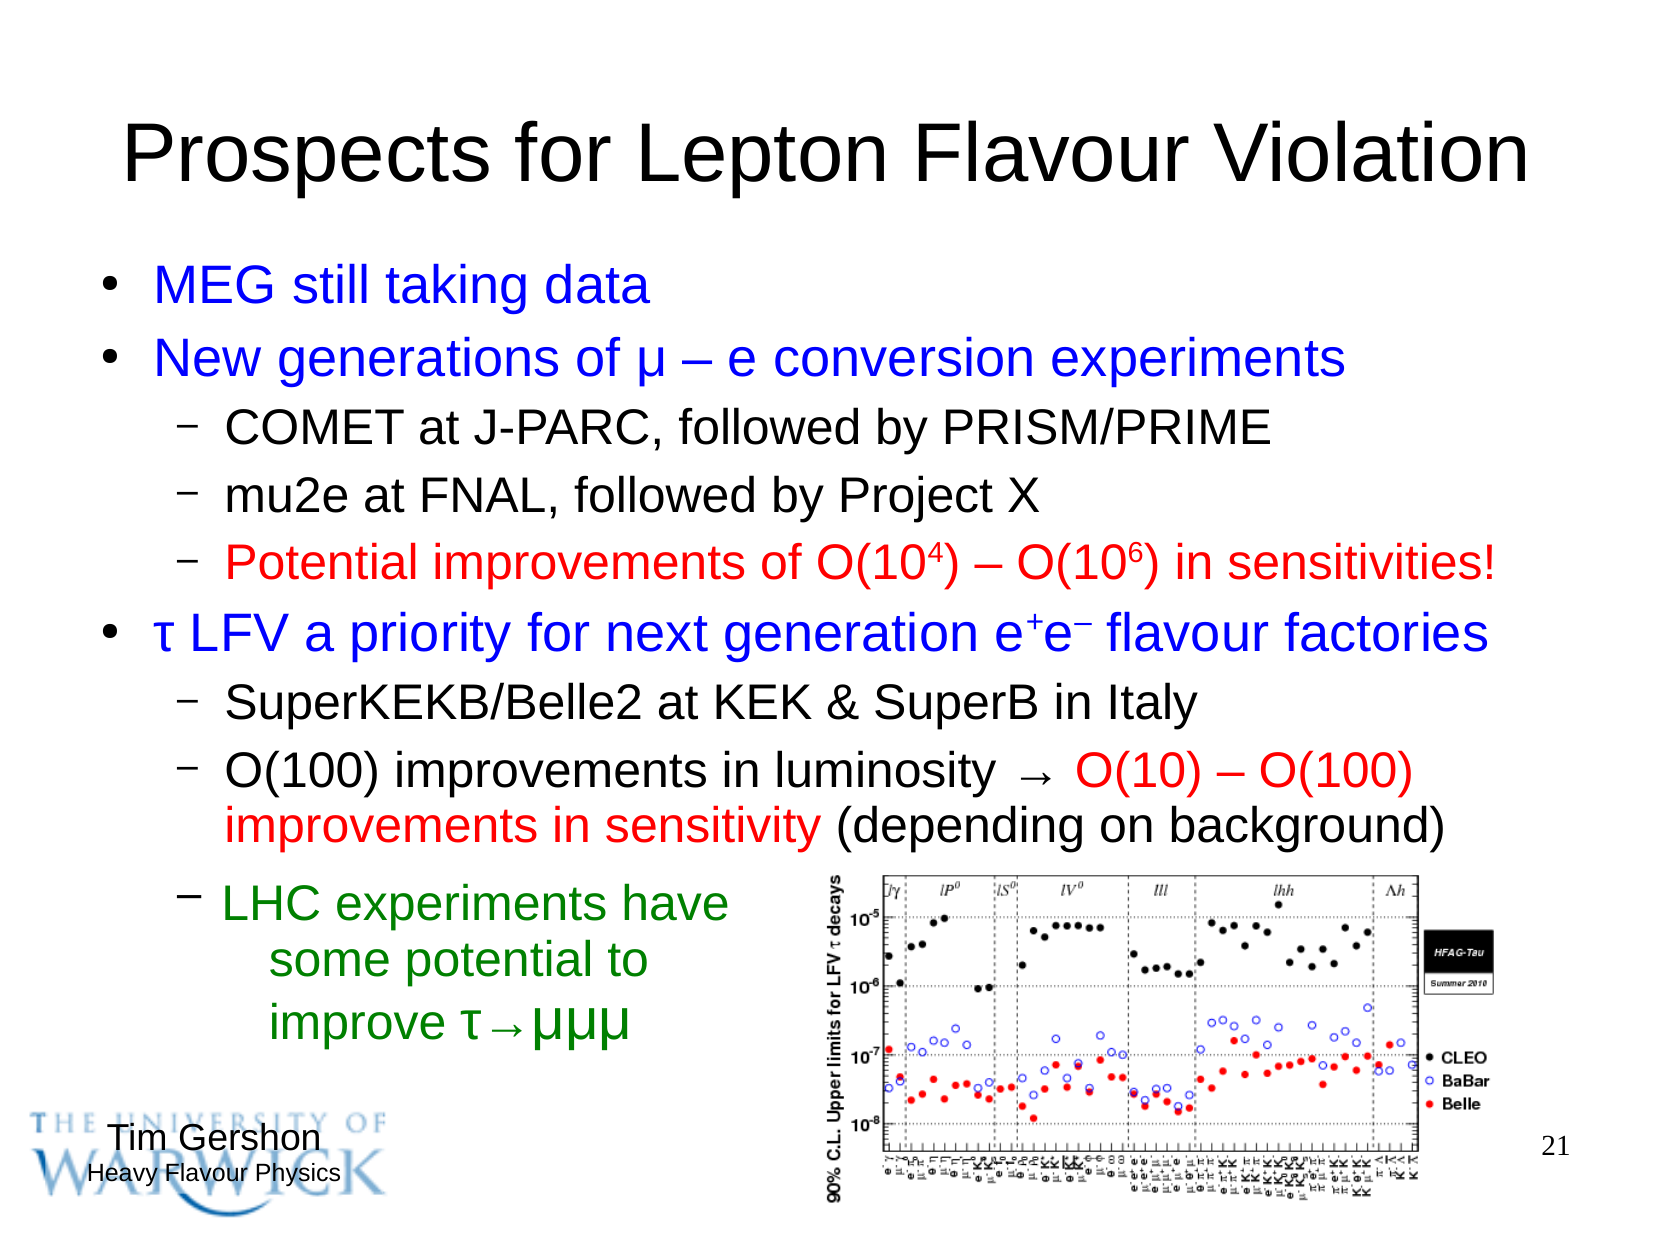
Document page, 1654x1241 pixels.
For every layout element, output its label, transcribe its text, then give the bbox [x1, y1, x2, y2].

picture [815, 868, 1500, 1222]
picture [19, 1106, 406, 1232]
text_box Tim Gershon Heavy Flavour Physics [45, 1108, 383, 1194]
list MEG still taking data New generations of μ – e conversion experiments COMET at J-PARC, followed by PRISM/PRIME mu2e at FNAL, followed by Project X Potential improvements of O(104) – O(106) in sensitivities! τ LFV a priority for next generation e+e– flavour factories SuperKEKB/Belle2 at KEK & SuperB in Italy O(100) improvements in luminosity → O(10) – O(100) improvements in sensitivity (depending on background) [82, 254, 1571, 1059]
text_box LHC experiments have some potential to improve τ→μμμ [112, 868, 821, 1060]
title Prospects for Lepton Flavour Violation [82, 49, 1571, 254]
